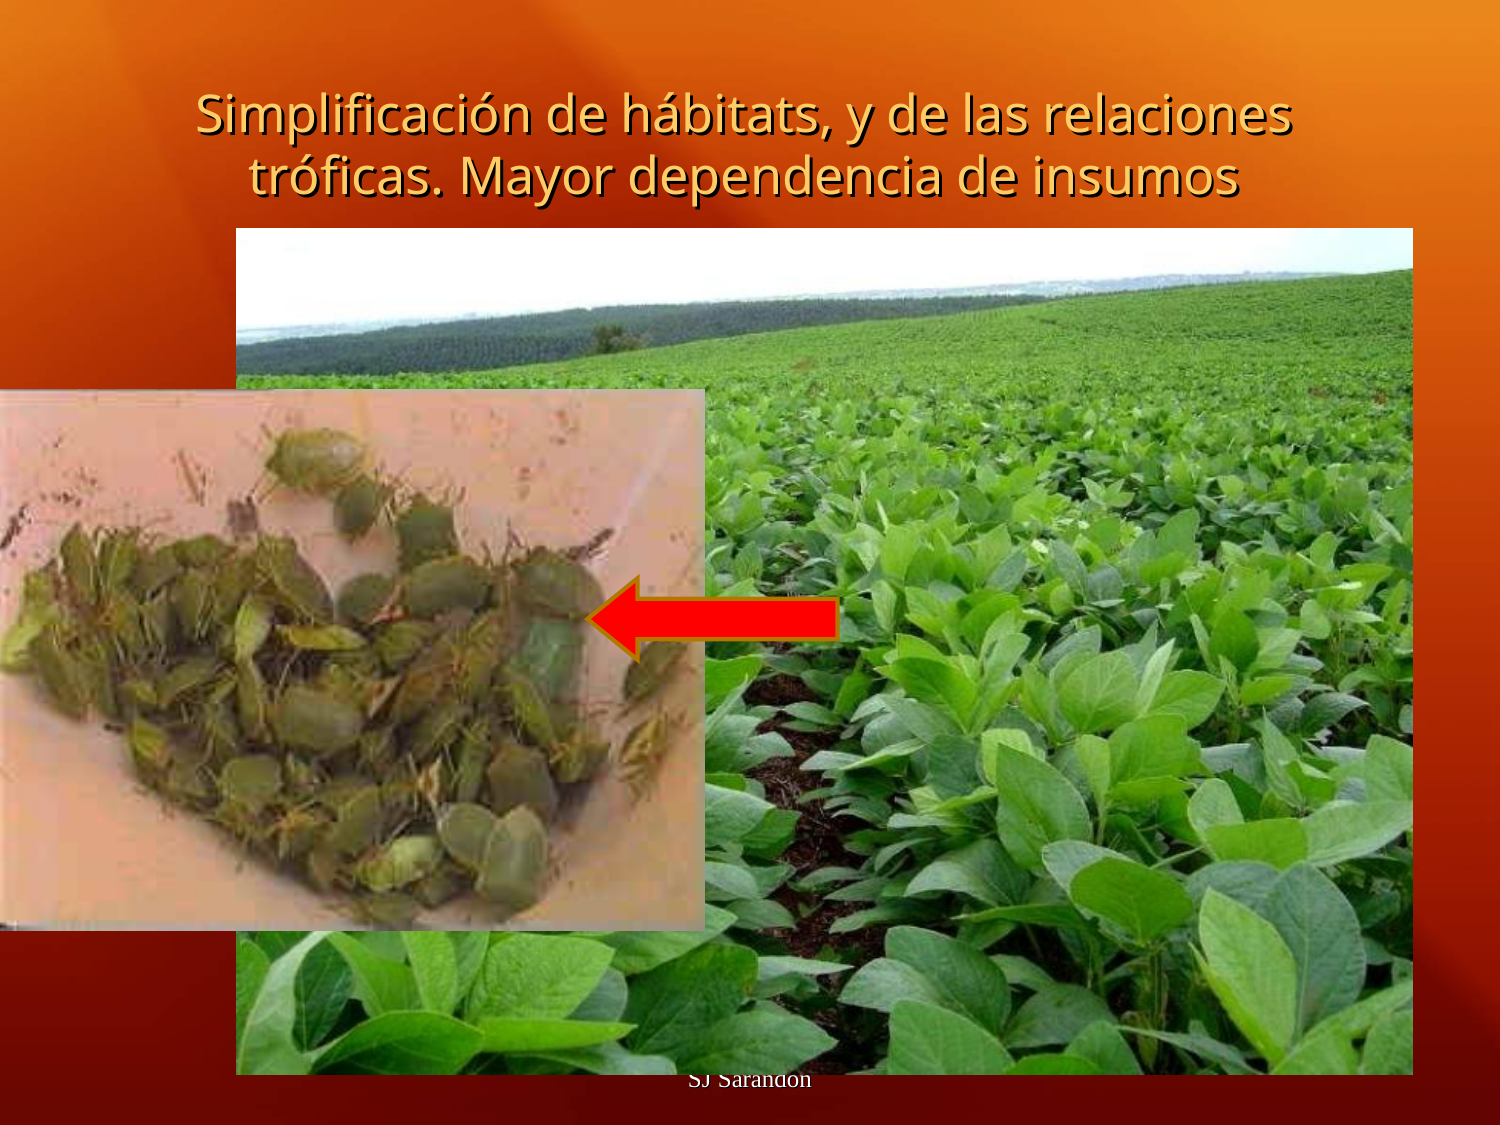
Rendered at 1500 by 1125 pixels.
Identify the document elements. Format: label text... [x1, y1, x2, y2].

picture [0, 0, 1500, 1125]
text_box SJ Sarandón [512, 1075, 988, 1101]
text_box [587, 578, 838, 660]
text_box Simplificación de hábitats, y de las relaciones tróficas. Mayor dependencia de insumos [106, 48, 1382, 237]
